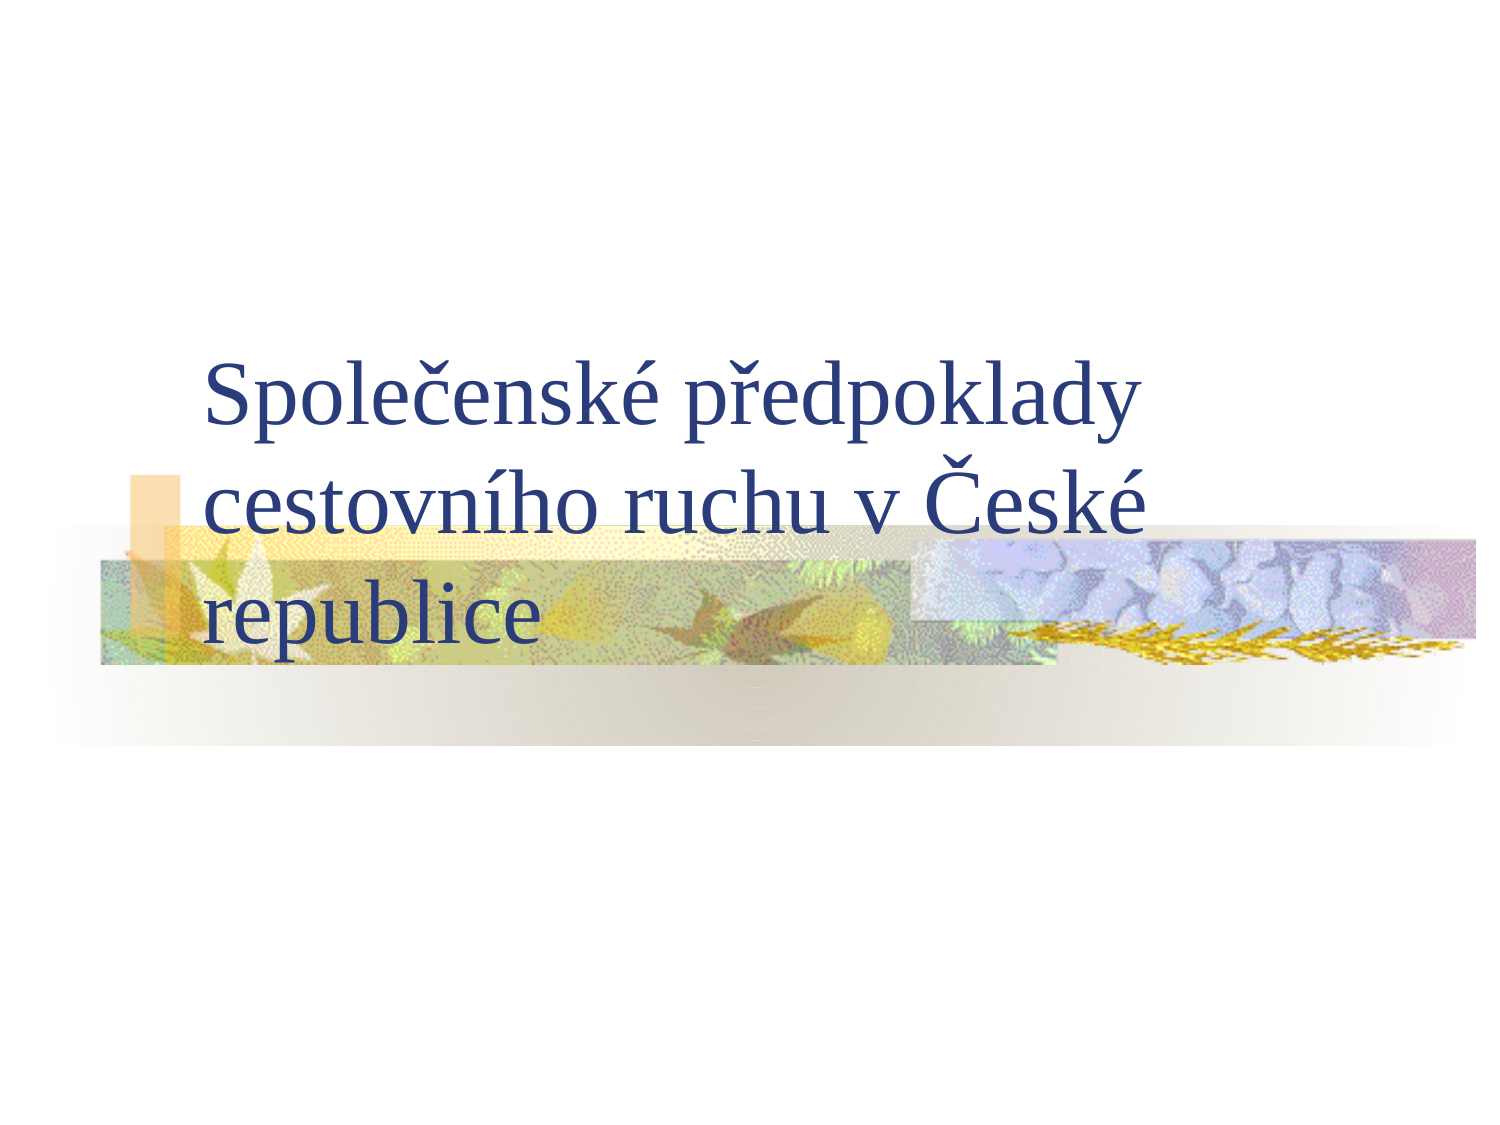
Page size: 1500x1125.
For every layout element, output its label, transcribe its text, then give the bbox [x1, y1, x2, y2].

title Společenské předpoklady cestovního ruchu v České republice [187, 324, 1463, 513]
